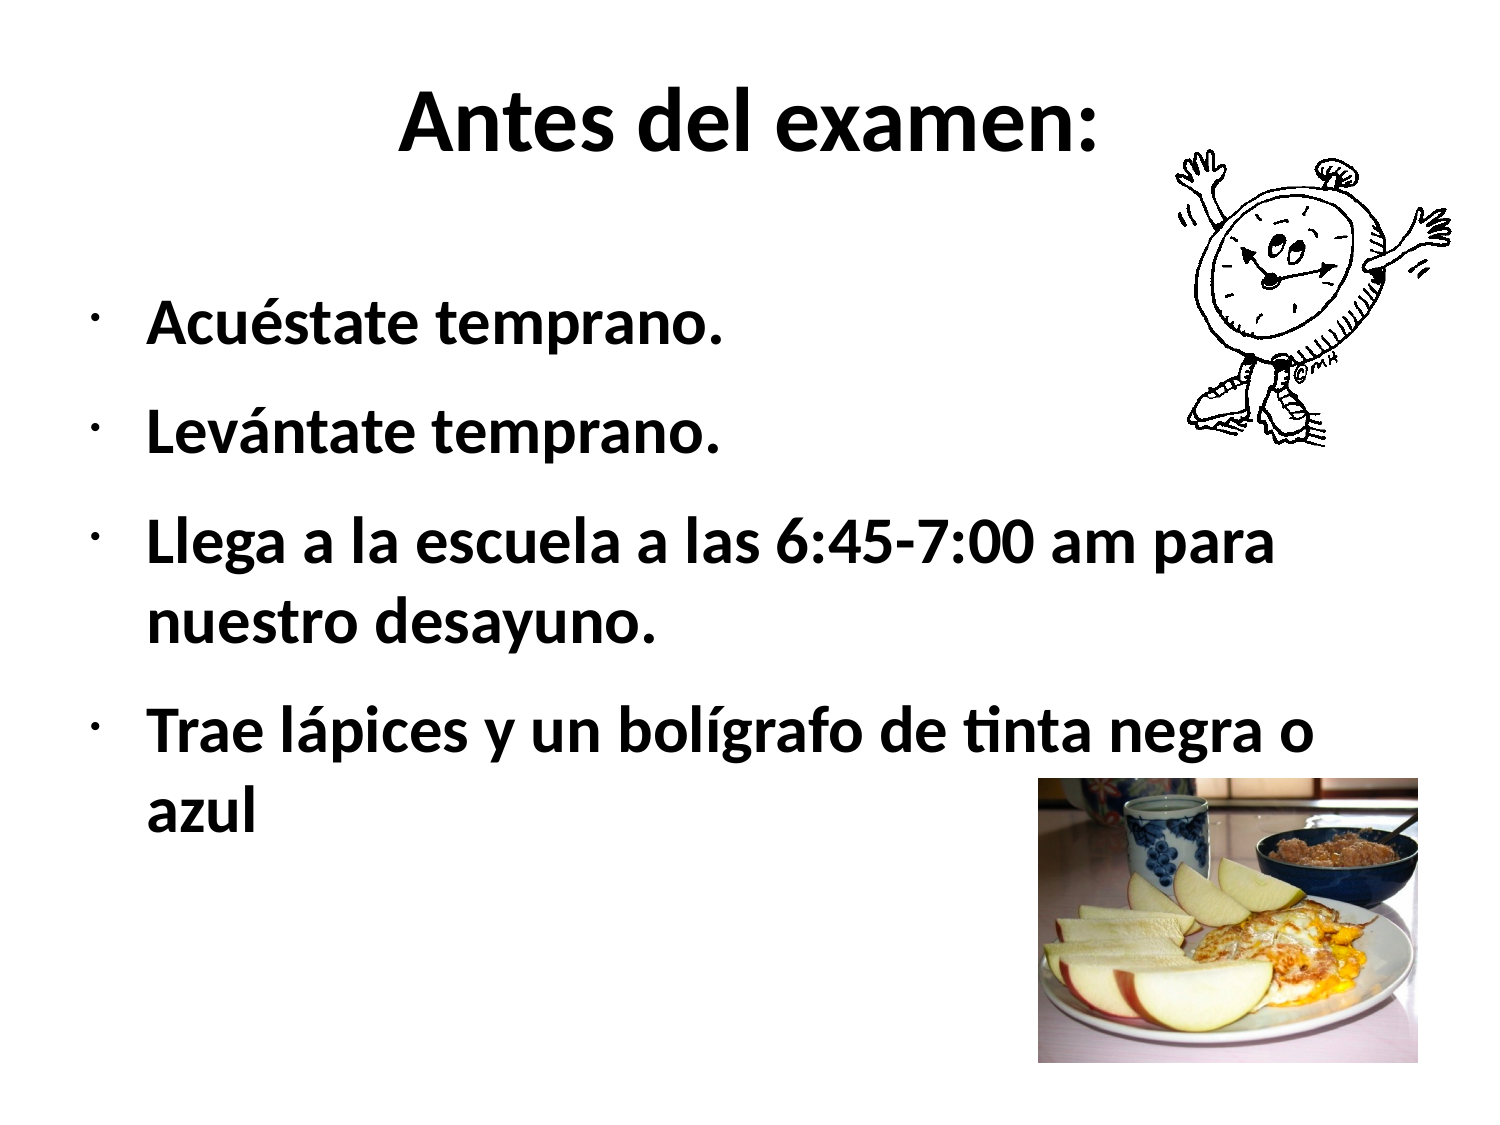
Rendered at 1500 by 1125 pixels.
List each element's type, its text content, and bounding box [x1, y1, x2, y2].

picture [1038, 778, 1418, 1063]
title Antes del examen: [75, 45, 1425, 233]
list Acuéstate temprano. Levántate temprano. Llega a la escuela a las 6:45-7:00 am para nuestro desayuno. Trae lápices y un bolígrafo de tinta negra o azul [75, 262, 1425, 1005]
picture [1128, 138, 1466, 462]
